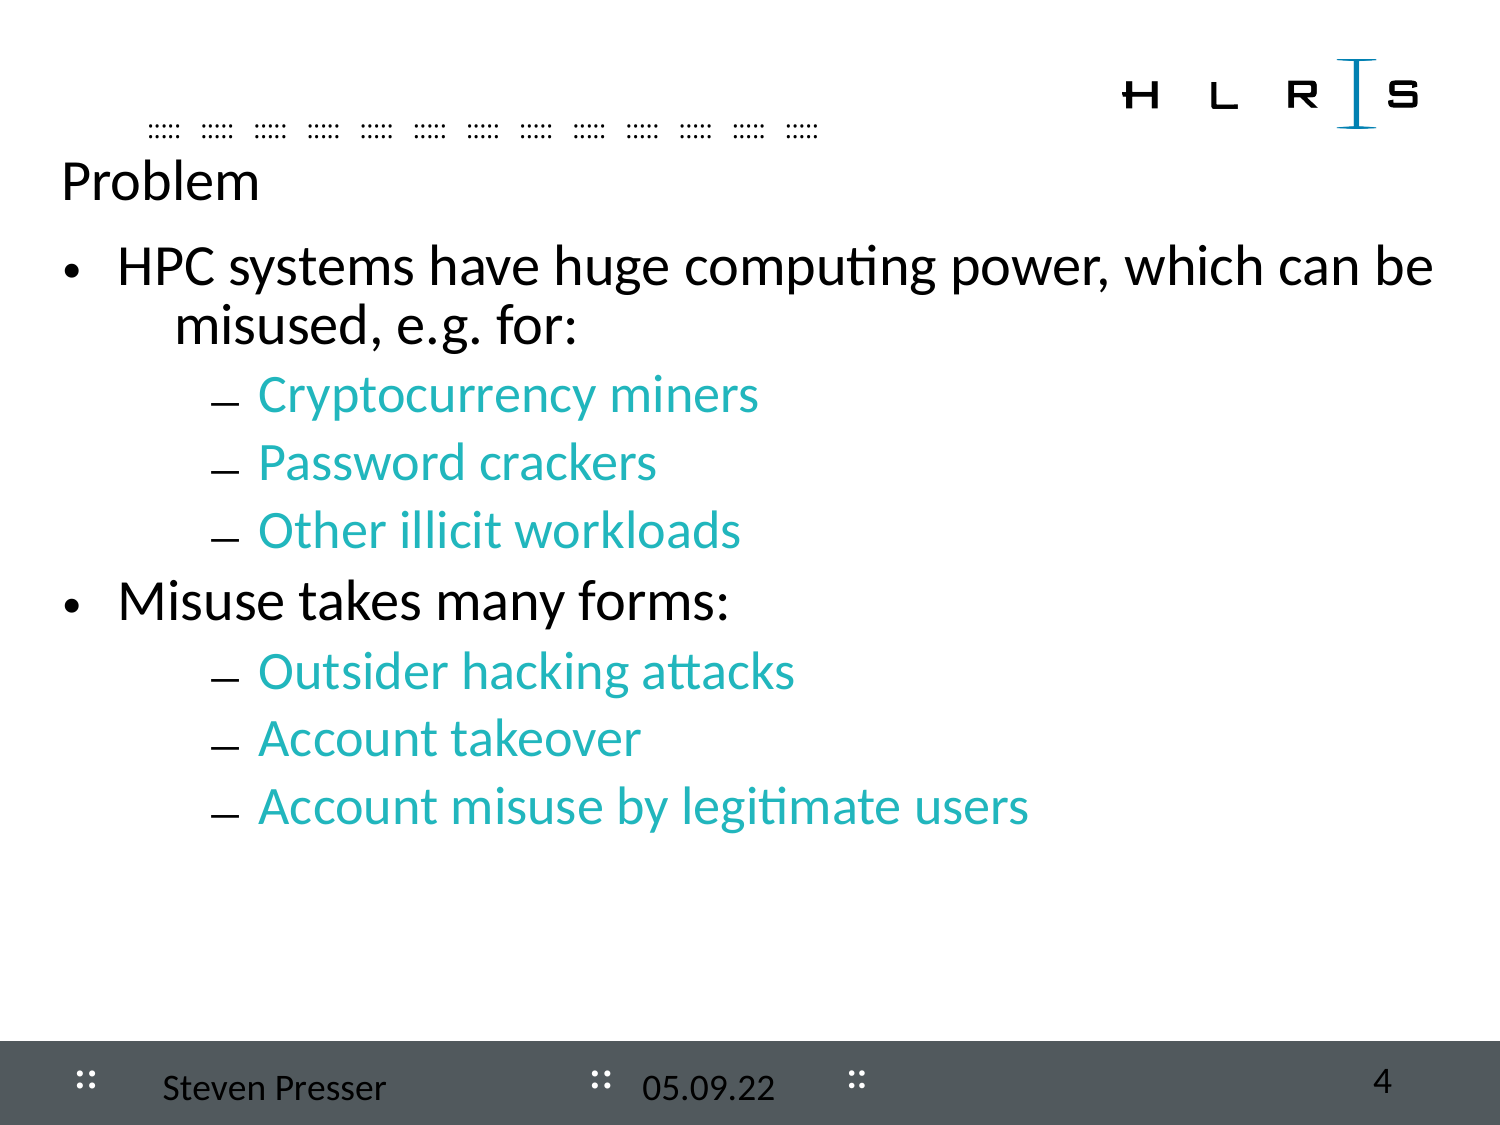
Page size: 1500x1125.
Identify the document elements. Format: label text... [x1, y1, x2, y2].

title Problem [46, 108, 1464, 234]
picture [1122, 59, 1353, 108]
picture [1360, 59, 1418, 108]
list HPC systems have huge computing power, which can be misused, e.g. for: Cryptocurrency miners Password crackers Other illicit workloads Misuse takes many forms: Outsider hacking attacks Account takeover Account misuse by legitimate users [46, 234, 1464, 977]
